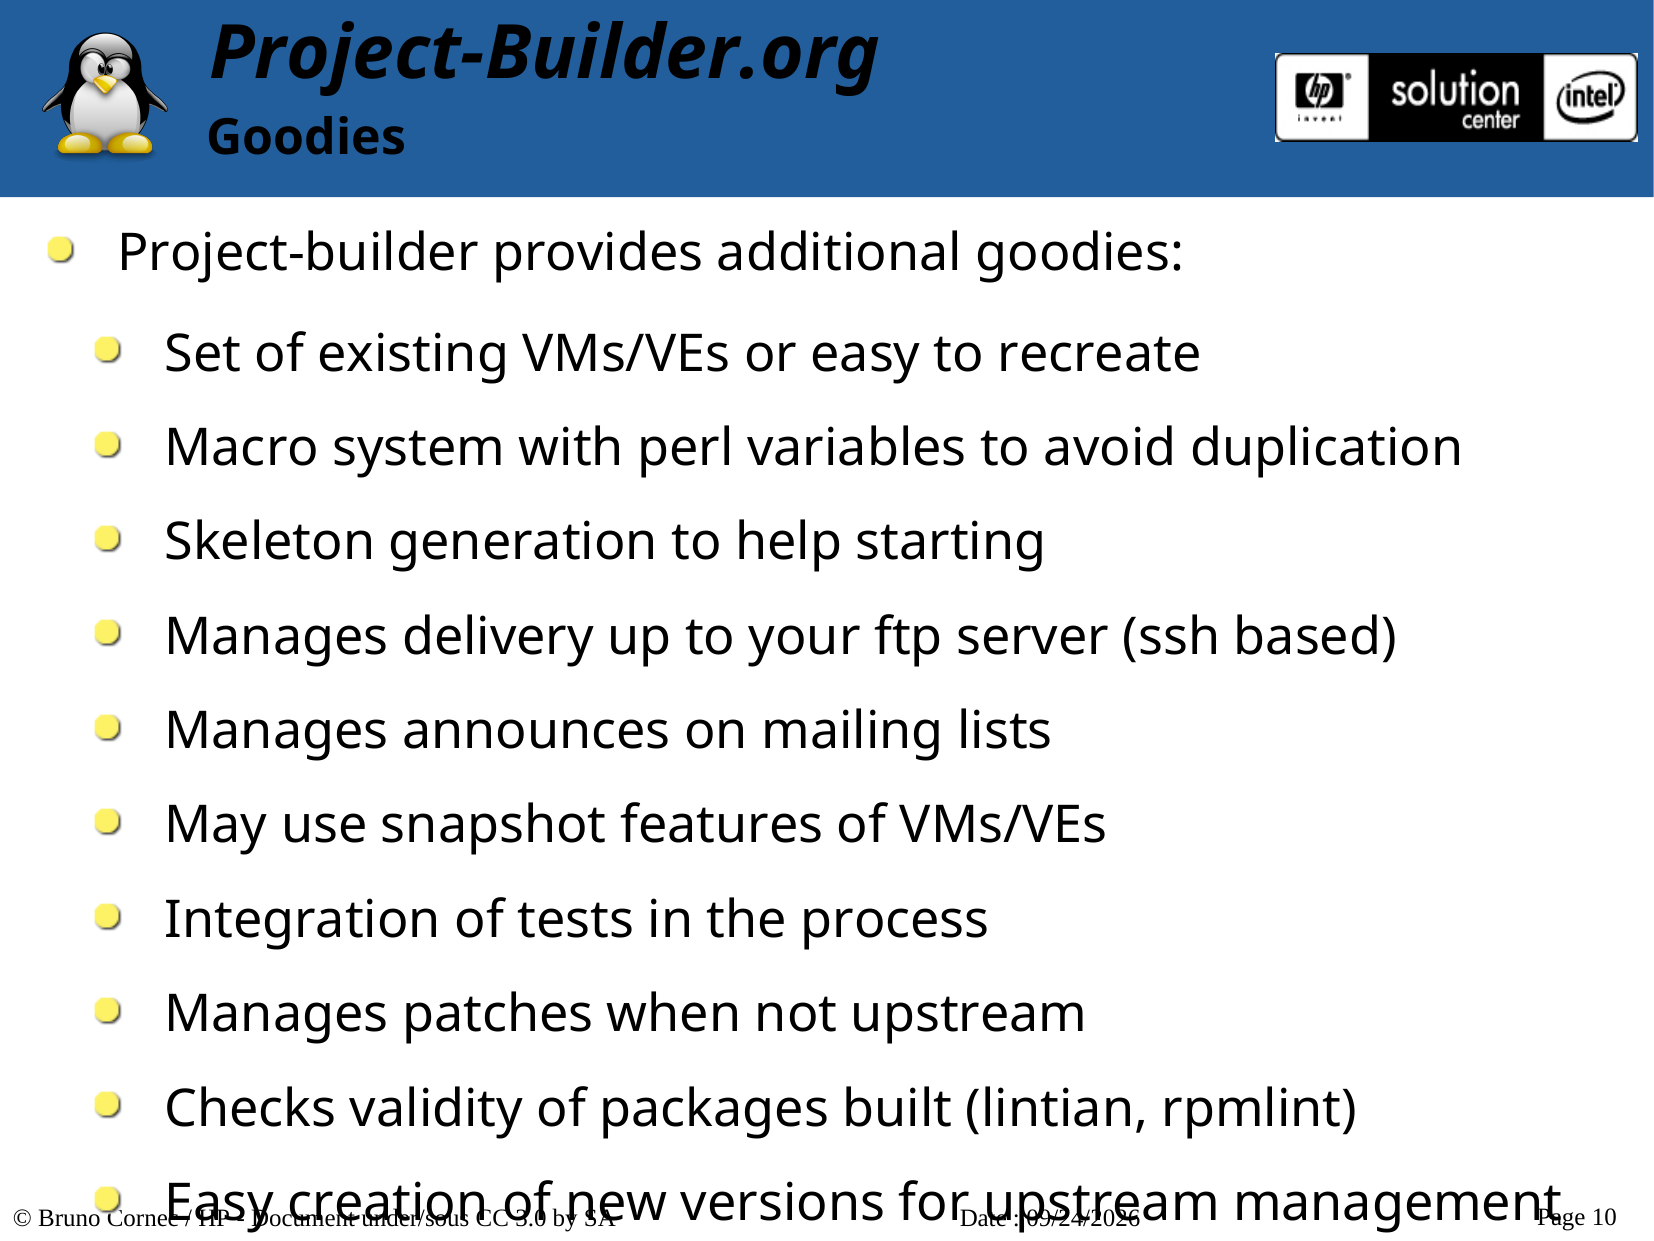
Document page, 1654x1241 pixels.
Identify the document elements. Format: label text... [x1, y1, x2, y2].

picture [42, 29, 168, 167]
picture [1275, 53, 1638, 142]
list Project-builder provides additional goodies: Set of existing VMs/VEs or easy to recreate Macro system with perl variables to avoid duplication Skeleton generation to help starting Manages delivery up to your ftp server (ssh based) Manages announces on mailing lists May use snapshot features of VMs/VEs Integration of tests in the process Manages patches when not upstream Checks validity of packages built (lintian, rpmlint) Easy creation of new versions for upstream management [34, 215, 1642, 1123]
picture [93, 1185, 124, 1216]
title Goodies [206, 56, 1121, 218]
